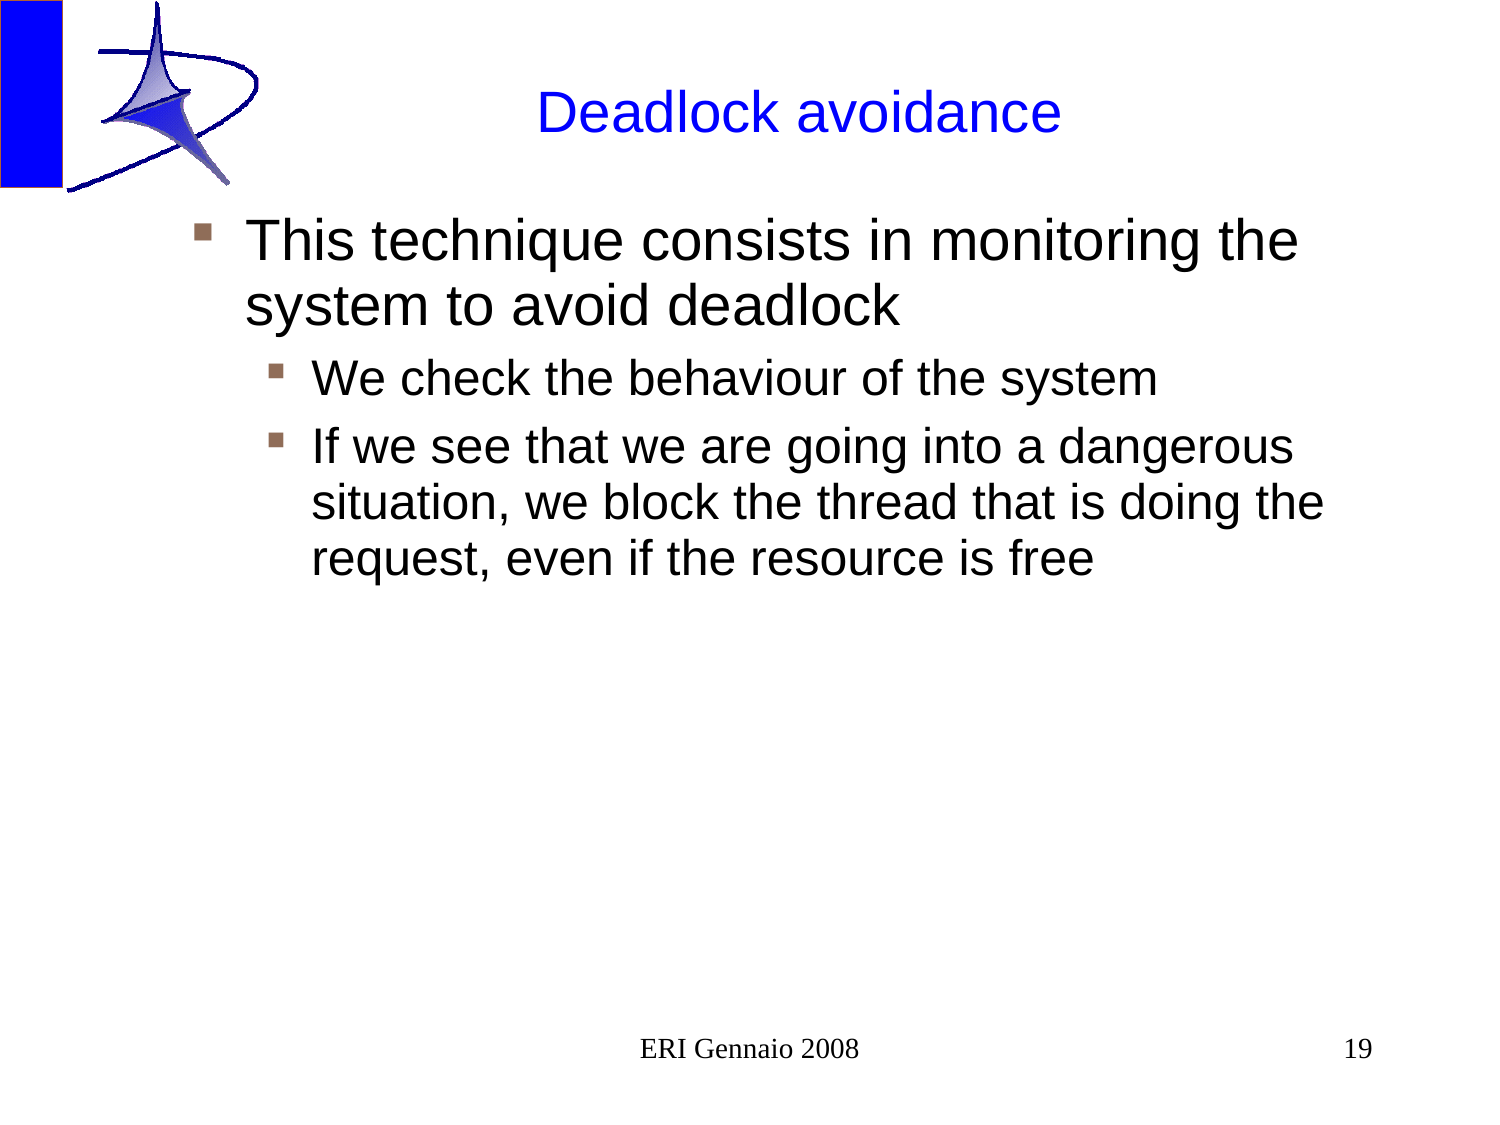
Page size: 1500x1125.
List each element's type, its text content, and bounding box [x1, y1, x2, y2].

title Deadlock avoidance [174, 62, 1425, 163]
picture [62, 0, 263, 197]
list This technique consists in monitoring the system to avoid deadlock We check the behaviour of the system If we see that we are going into a dangerous situation, we block the thread that is doing the request, even if the resource is free [174, 199, 1425, 963]
